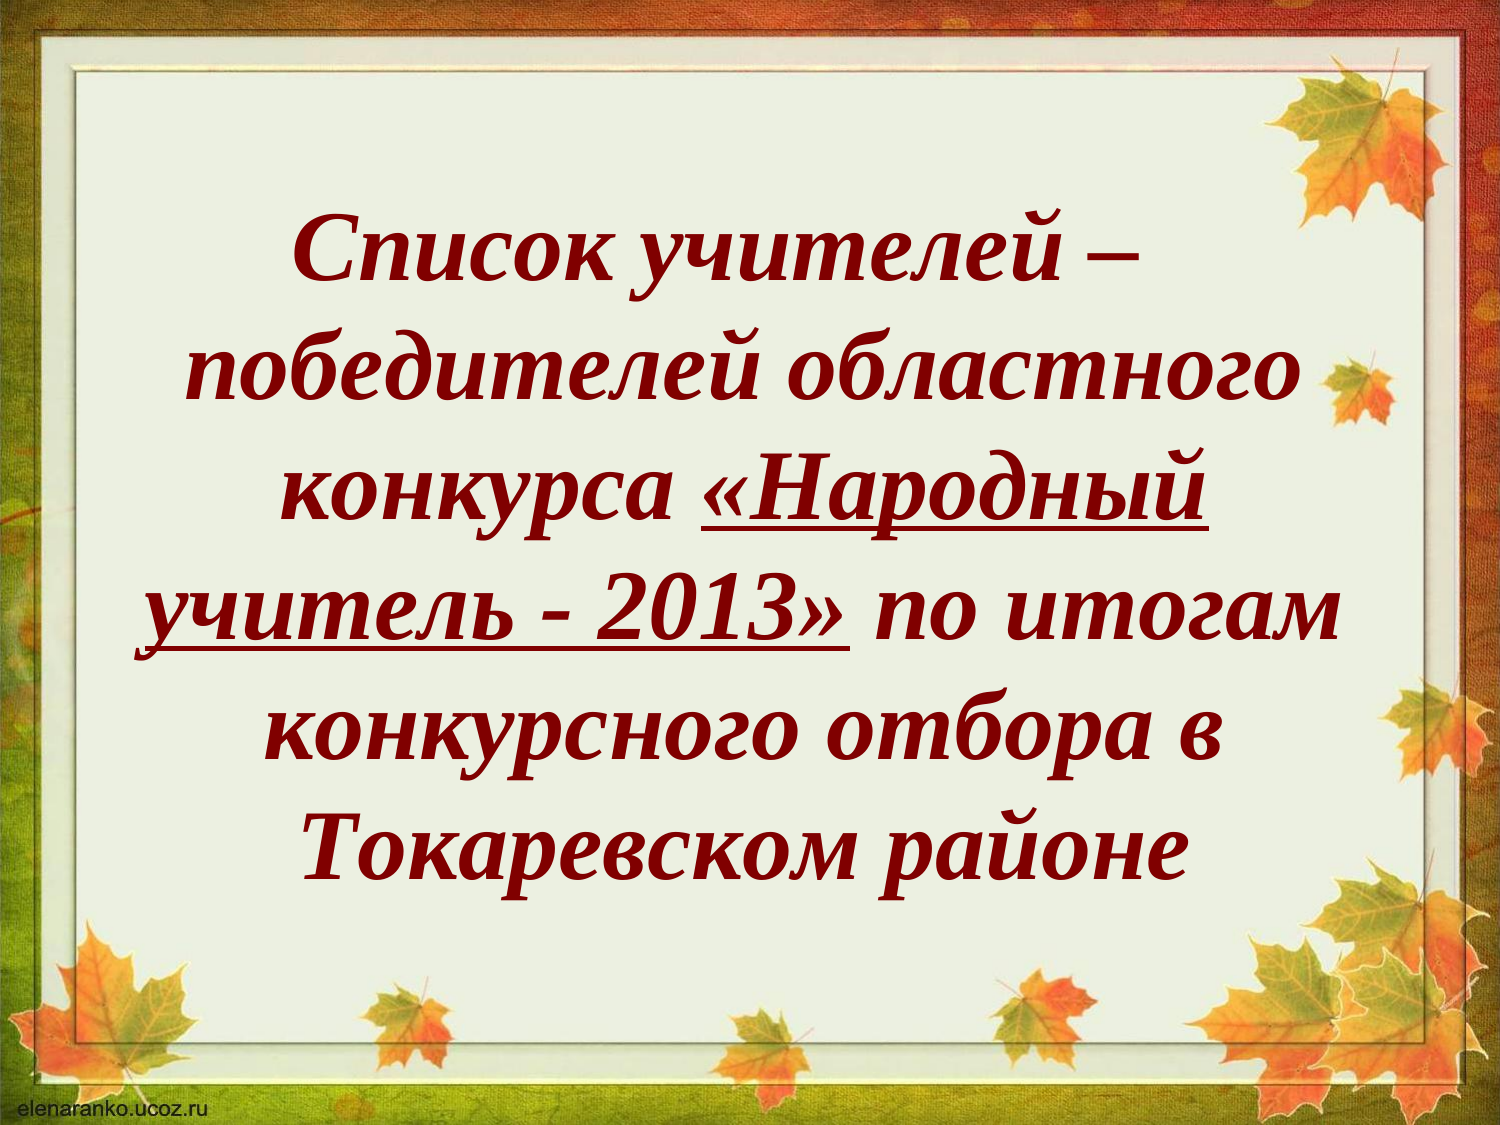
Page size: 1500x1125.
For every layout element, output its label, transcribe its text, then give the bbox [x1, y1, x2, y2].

title [75, 45, 1426, 905]
list Список учителей – победителей областного конкурса «Народный учитель - 2013» по итогам конкурсного отбора в Токаревском районе [41, 172, 1392, 916]
picture [0, 0, 1500, 1125]
